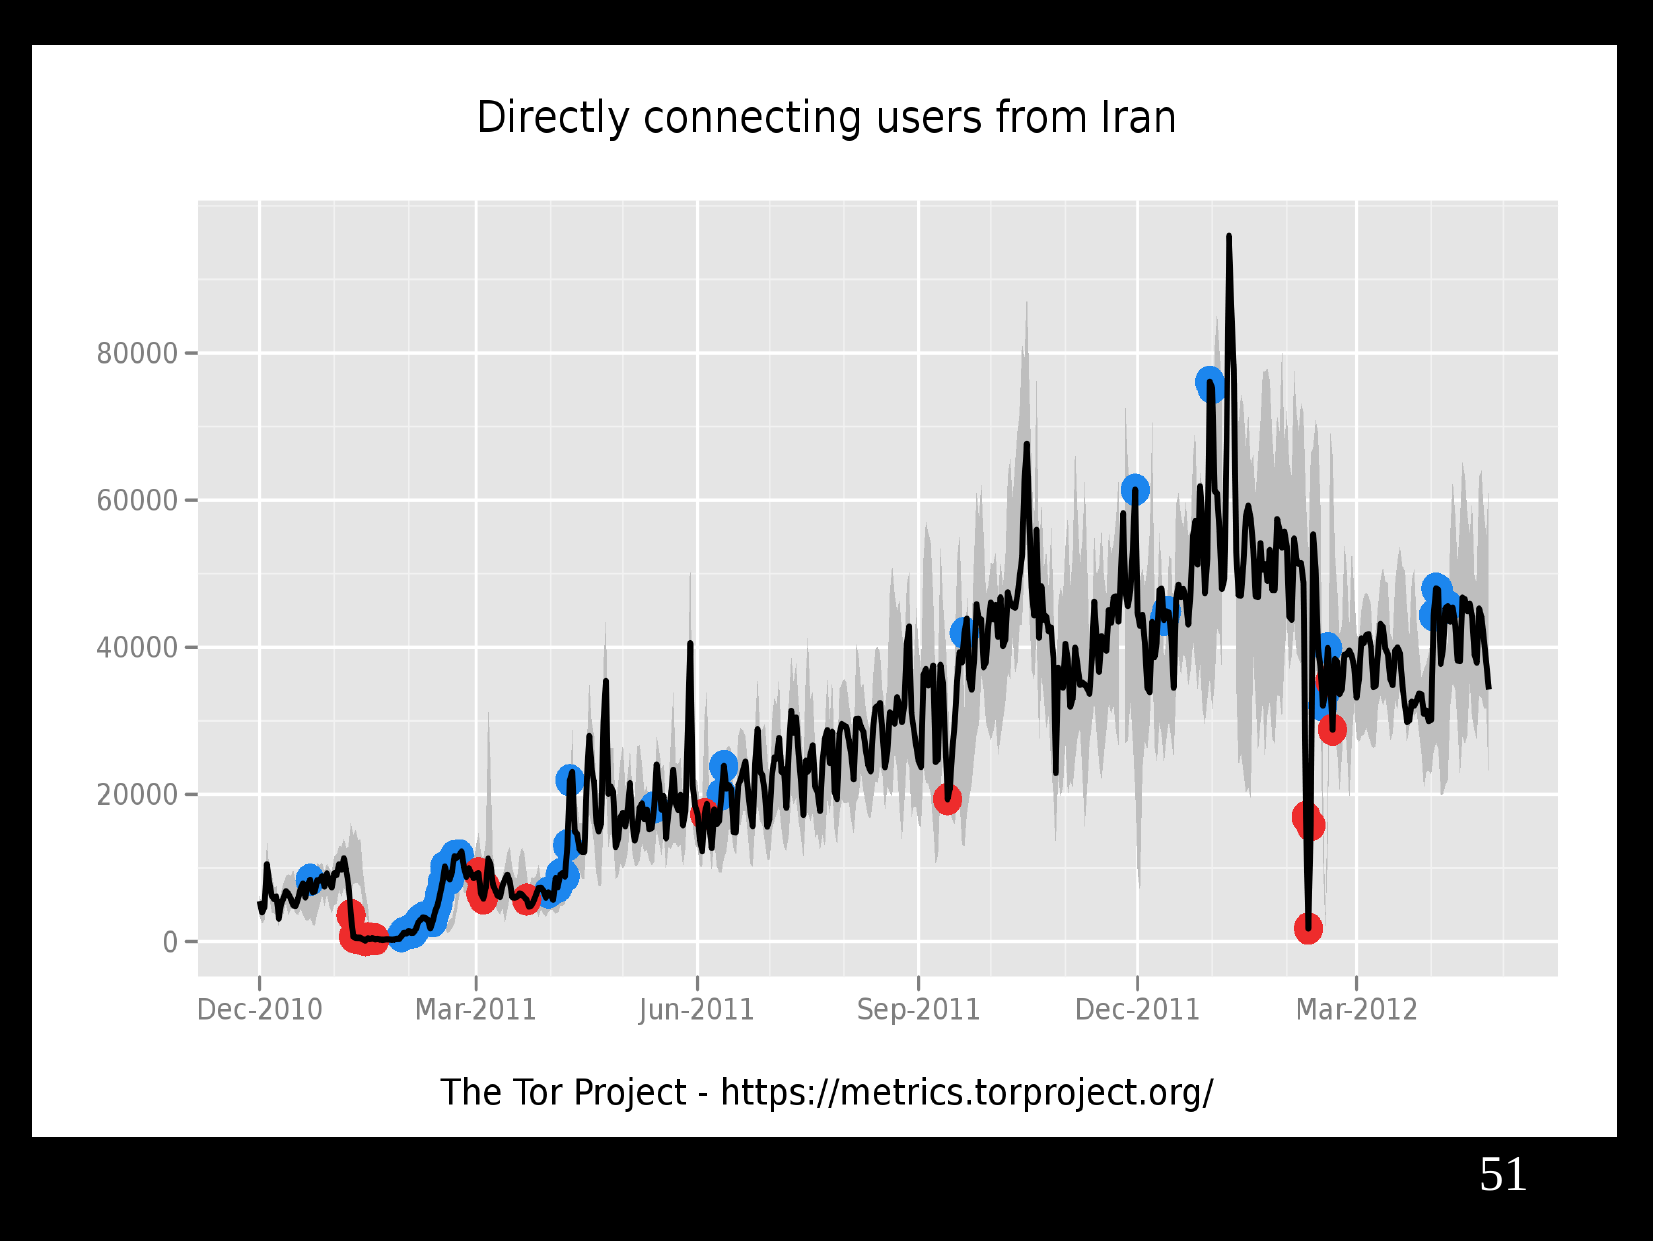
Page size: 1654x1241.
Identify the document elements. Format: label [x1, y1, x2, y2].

picture [32, 45, 1617, 1137]
